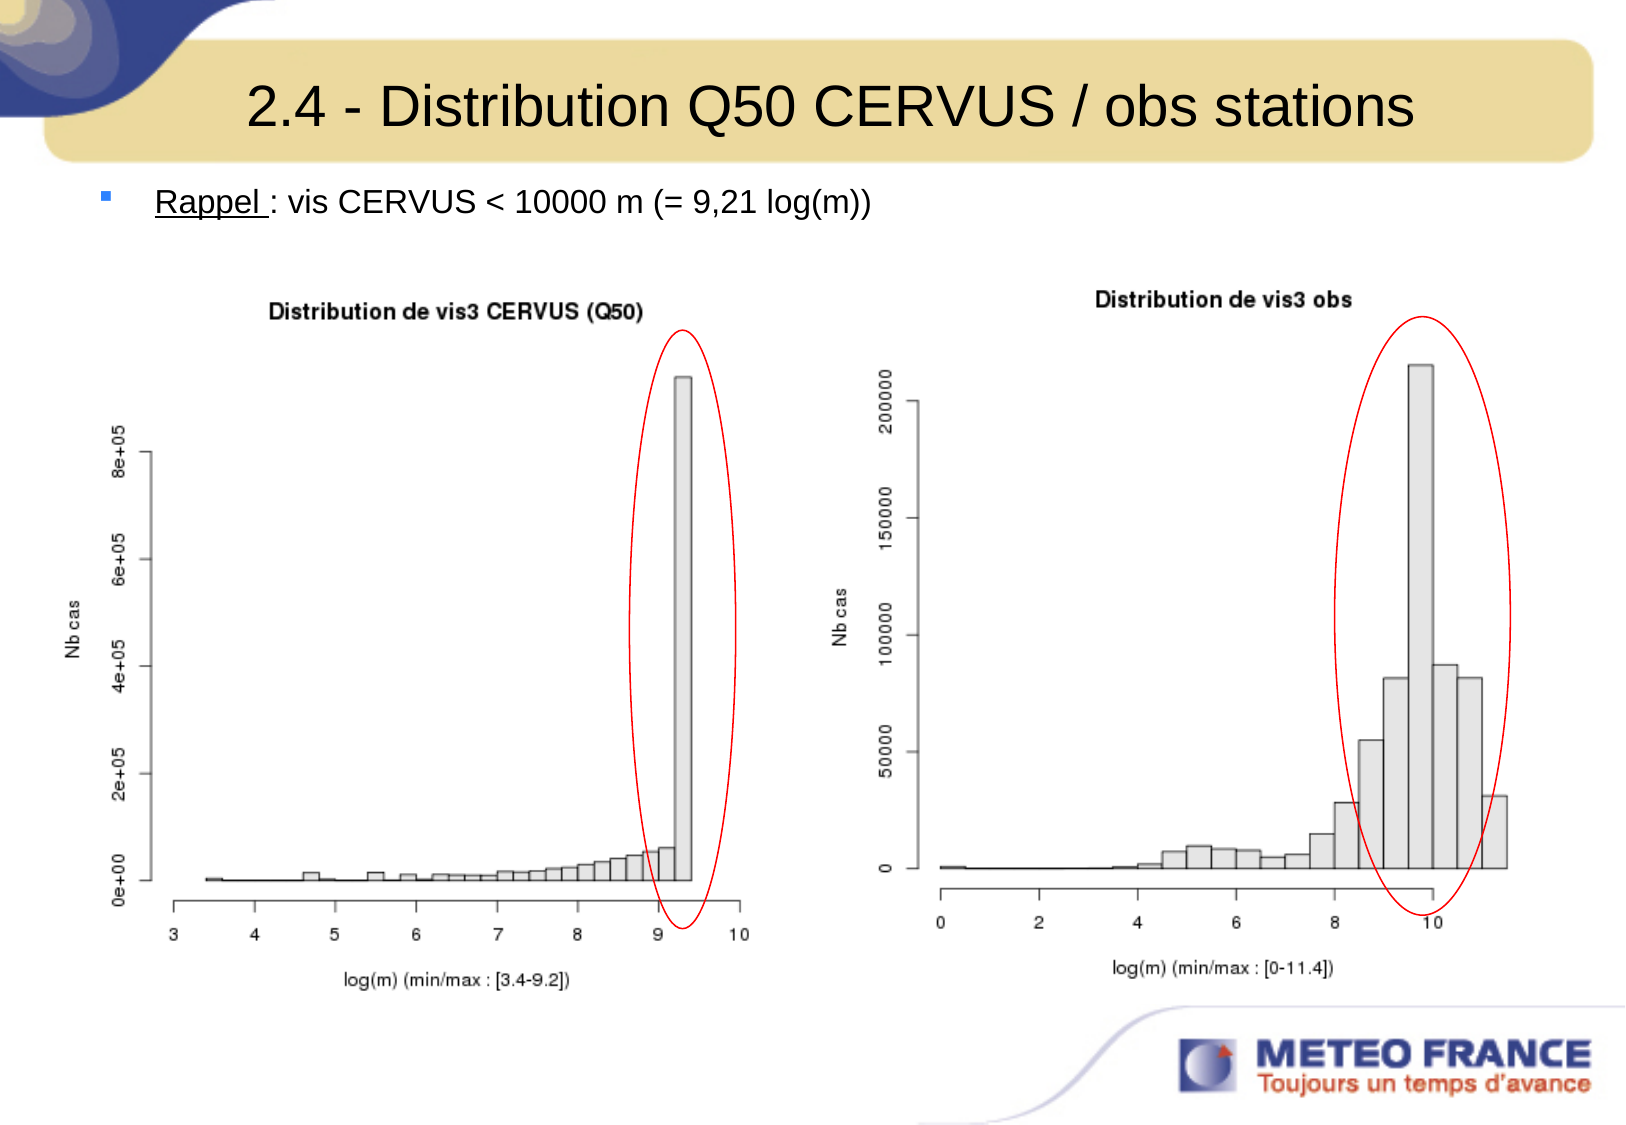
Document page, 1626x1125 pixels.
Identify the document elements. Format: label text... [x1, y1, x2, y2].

title 2.4 - Distribution Q50 CERVUS / obs stations [185, 45, 1479, 161]
picture [0, 0, 1626, 1125]
list Rappel : vis CERVUS < 10000 m (= 9,21 log(m)) [83, 172, 1542, 237]
